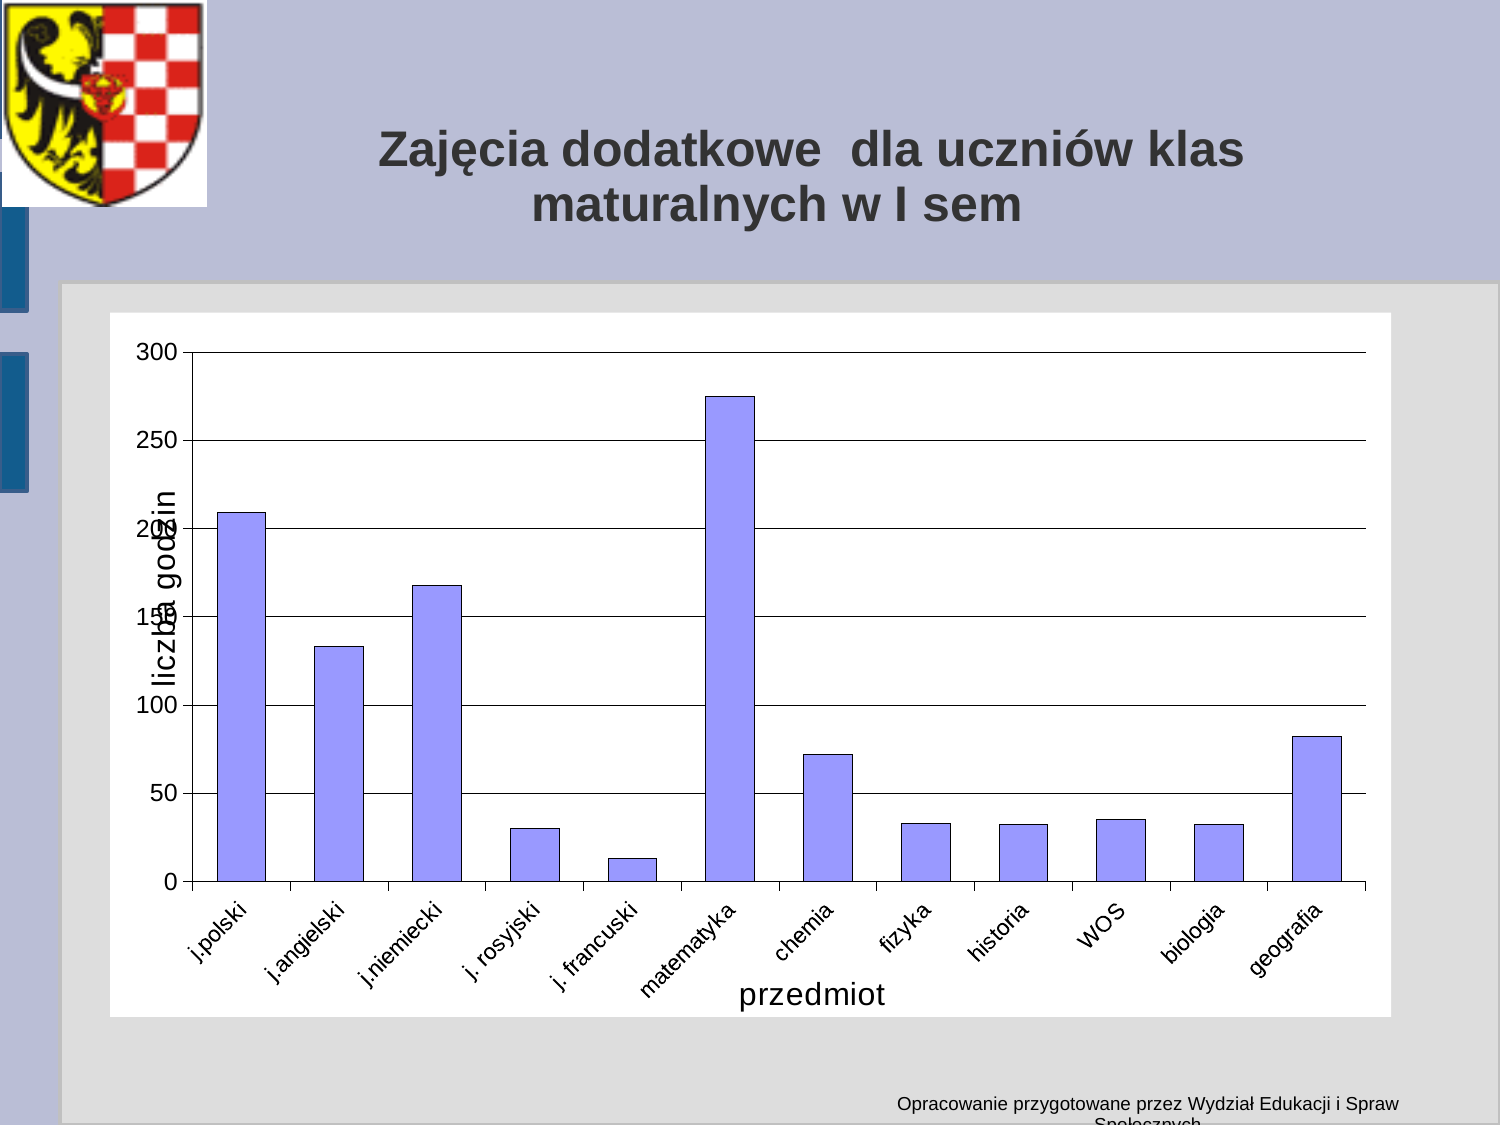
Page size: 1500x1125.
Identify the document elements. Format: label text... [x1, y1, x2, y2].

title Zajęcia dodatkowe dla uczniów klas maturalnych w I sem [177, 82, 1392, 271]
chart [110, 312, 1392, 1022]
picture [2, 0, 207, 207]
text_box Opracowanie przygotowane przez Wydział Edukacji i Spraw Społecznych [826, 1086, 1469, 1123]
